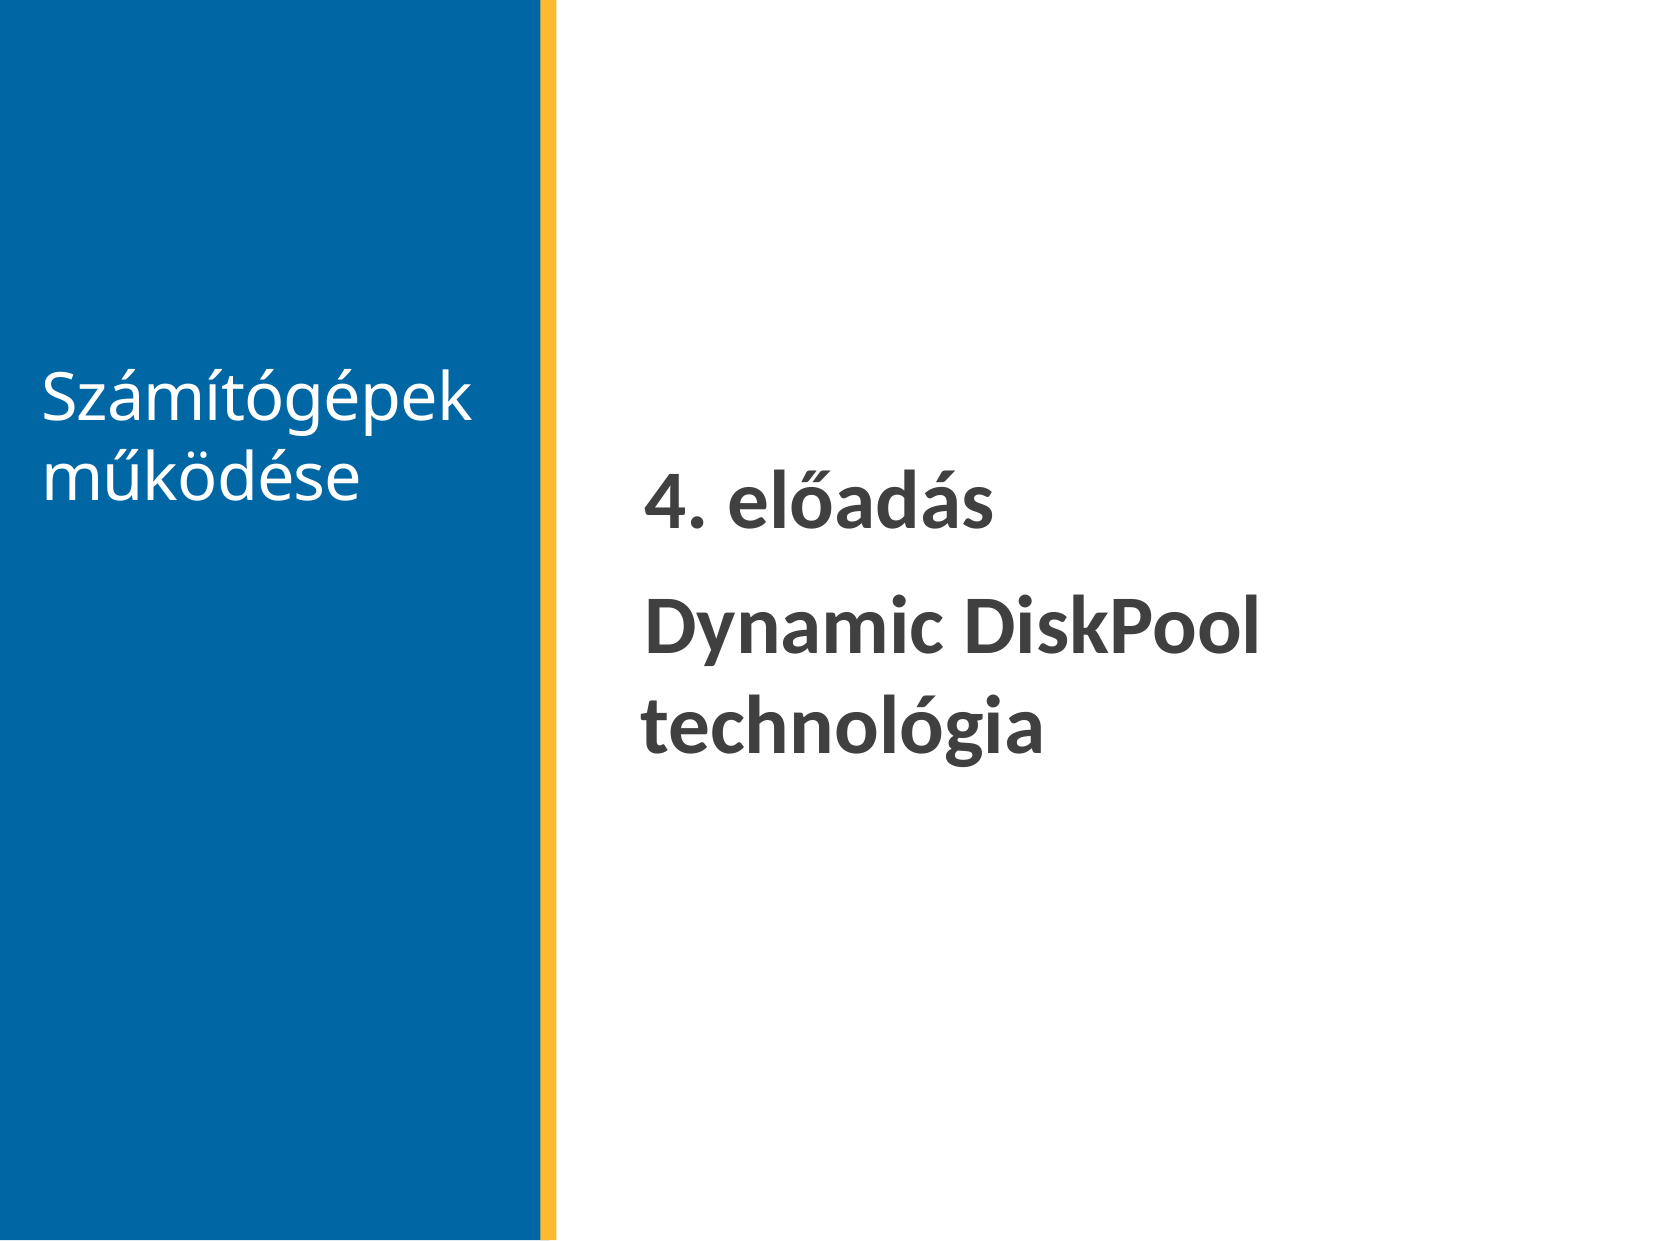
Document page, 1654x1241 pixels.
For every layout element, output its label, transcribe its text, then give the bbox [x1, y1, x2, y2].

title Számítógépek működése [25, 107, 497, 521]
list 4. előadás Dynamic DiskPool technológia [625, 132, 1532, 1084]
